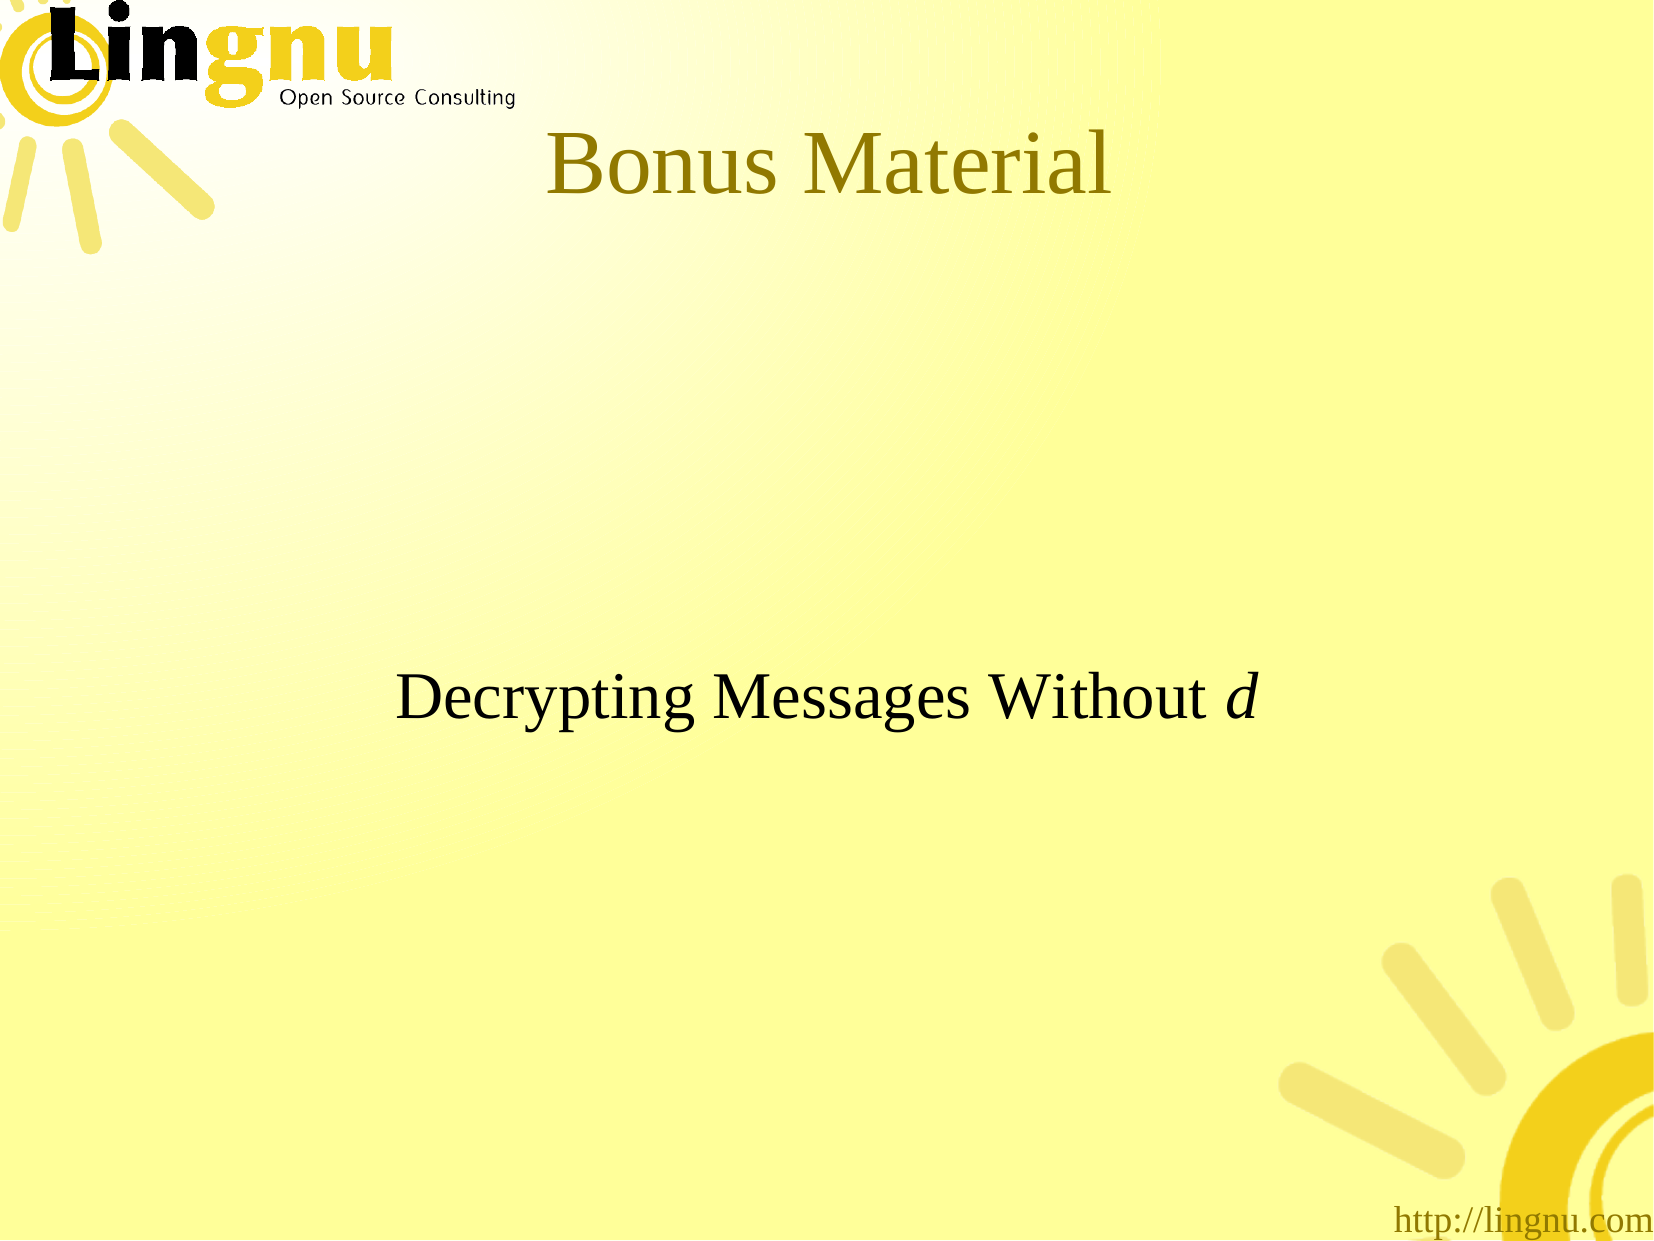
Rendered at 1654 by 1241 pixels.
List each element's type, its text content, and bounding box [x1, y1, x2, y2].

title Bonus Material [123, 58, 1536, 265]
picture [1256, 871, 1654, 1241]
picture [0, 0, 516, 256]
subtitle Decrypting Messages Without d [29, 265, 1625, 1127]
